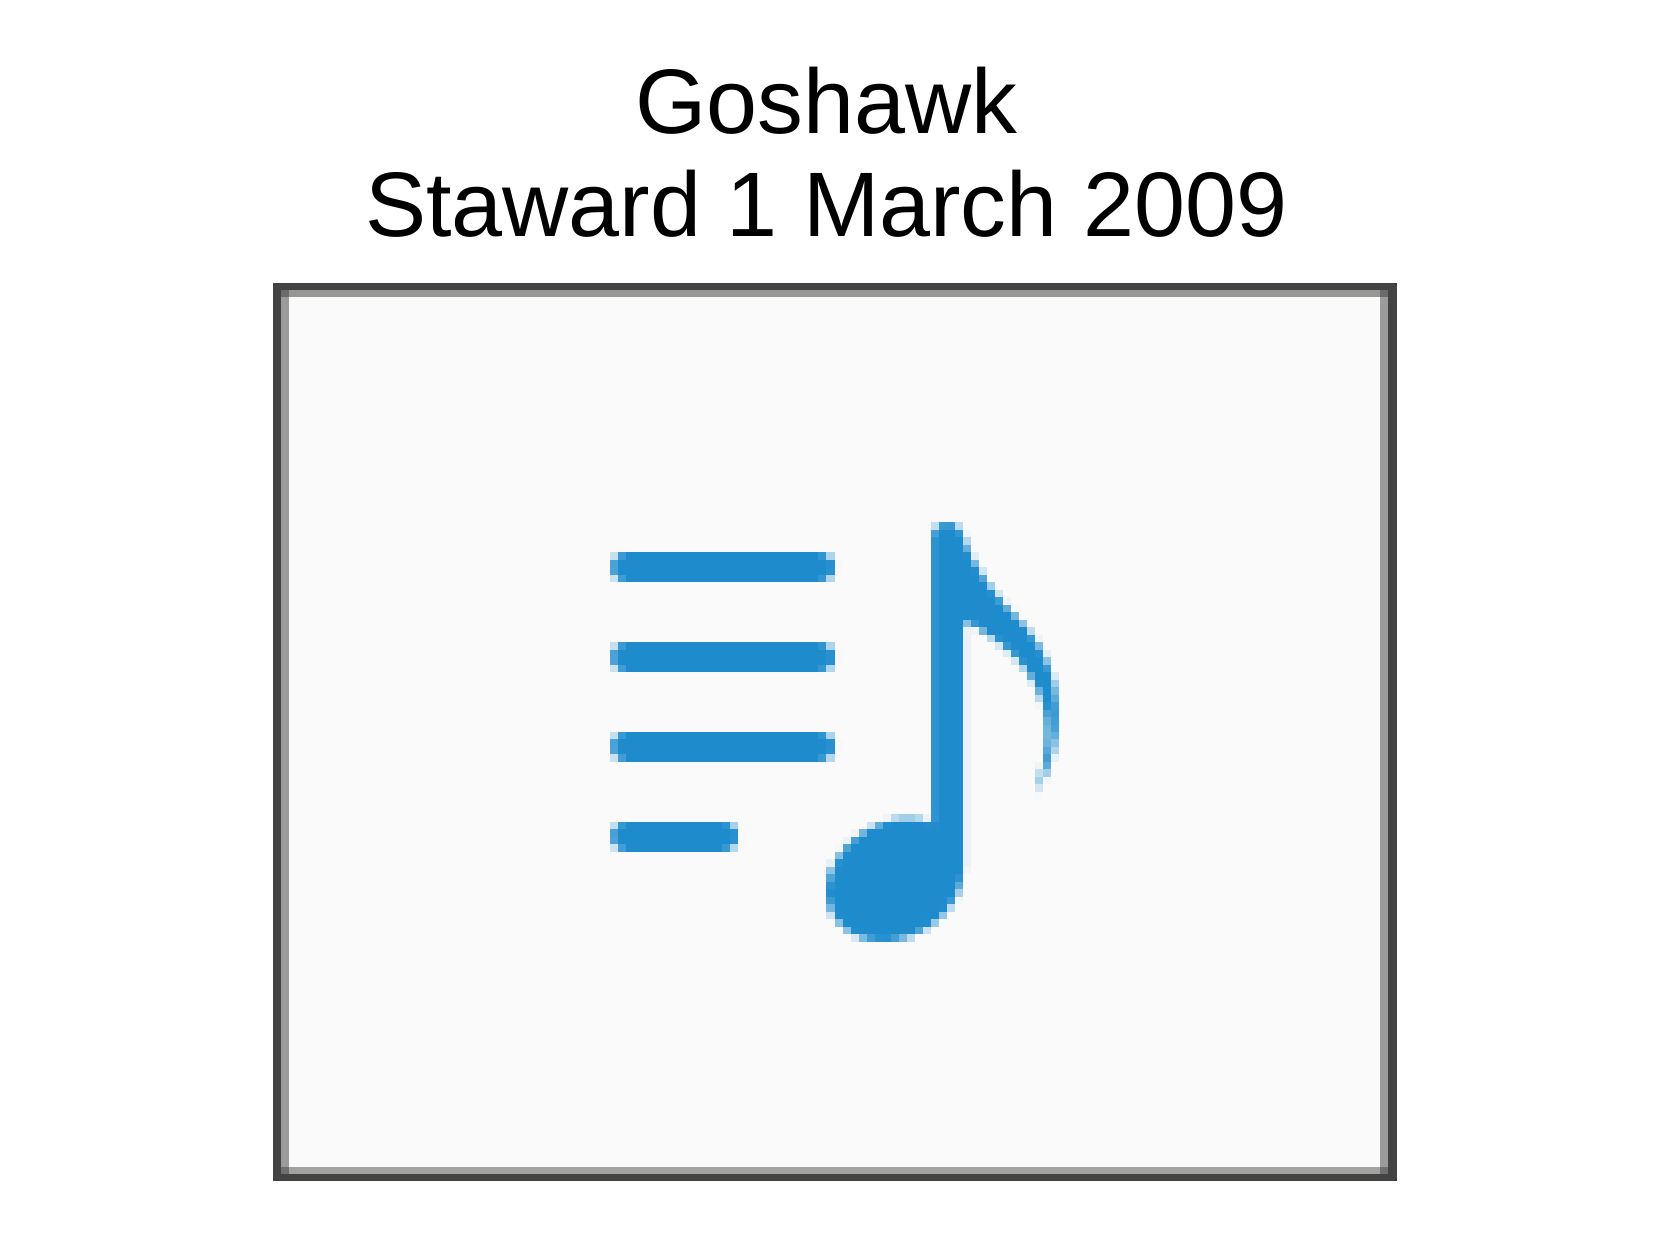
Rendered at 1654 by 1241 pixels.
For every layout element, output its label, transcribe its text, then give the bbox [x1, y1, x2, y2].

text_box [272, 282, 1398, 1183]
title Goshawk Staward 1 March 2009 [82, 49, 1571, 257]
